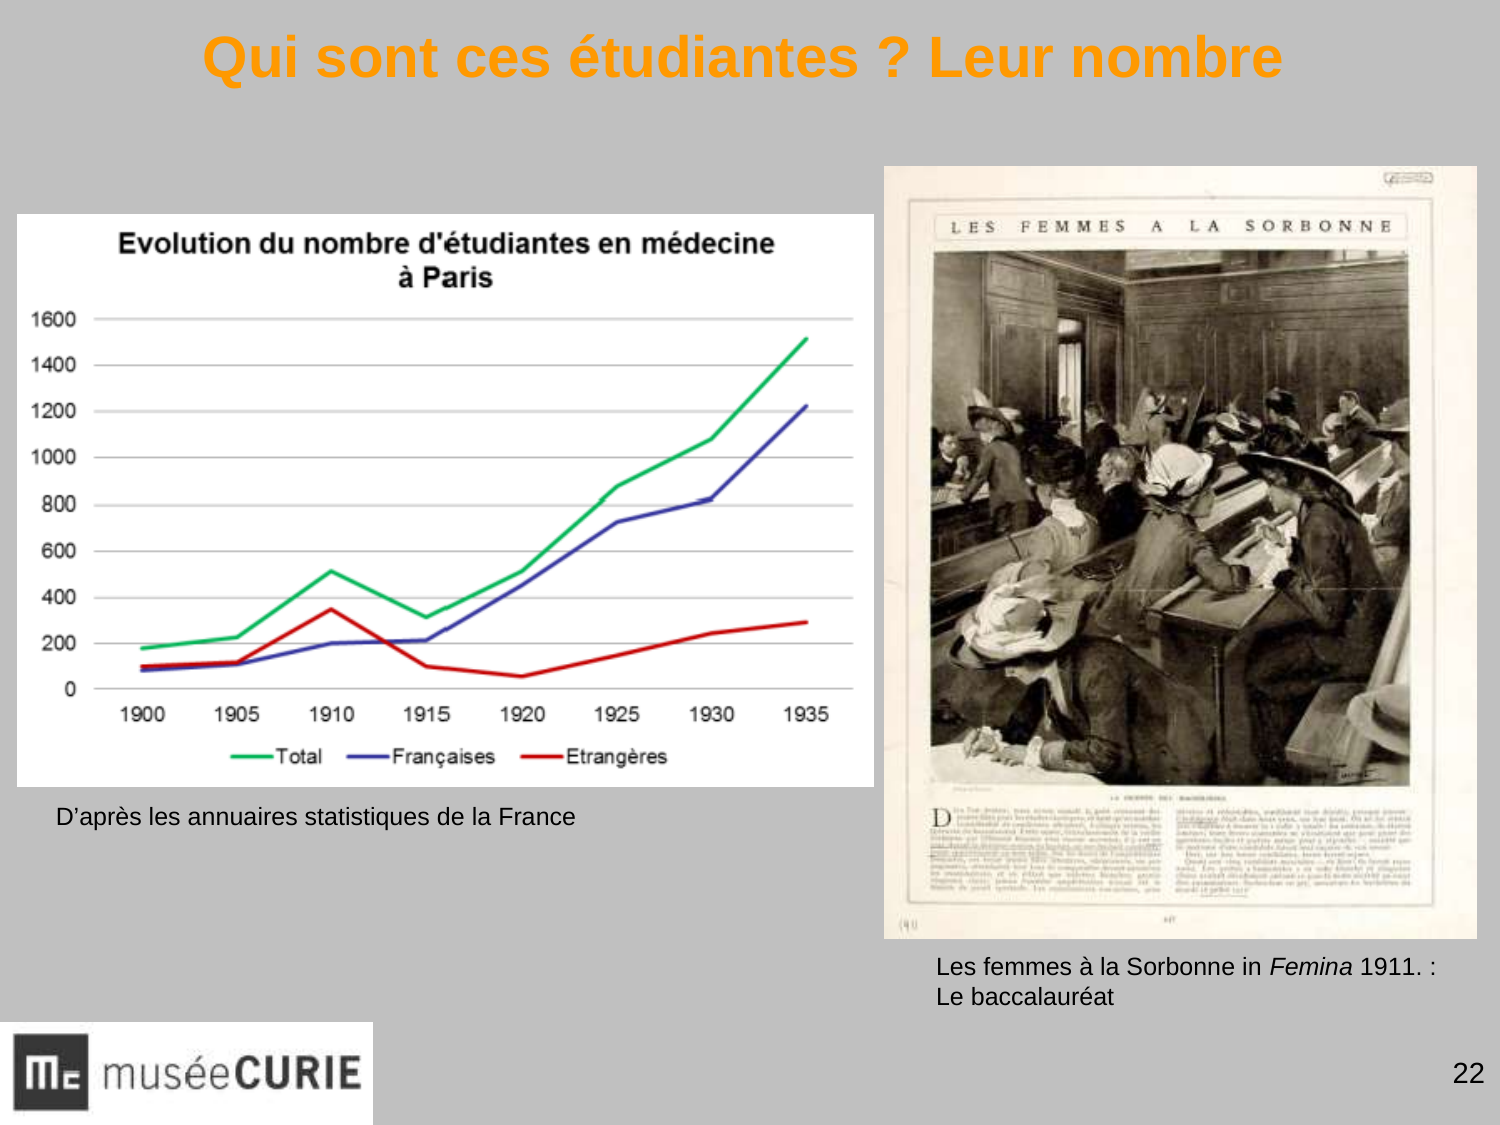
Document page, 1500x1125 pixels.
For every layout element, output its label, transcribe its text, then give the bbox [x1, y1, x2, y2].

text_box Qui sont ces étudiantes ? Leur nombre [41, 24, 1447, 97]
text_box <numéro> [1387, 1046, 1500, 1125]
text_box Les femmes à la Sorbonne in Femina 1911. : Le baccalauréat [921, 942, 1465, 1018]
picture [0, 1022, 373, 1125]
picture [17, 214, 874, 787]
text_box D’après les annuaires statistiques de la France [41, 792, 845, 839]
picture [884, 166, 1477, 939]
